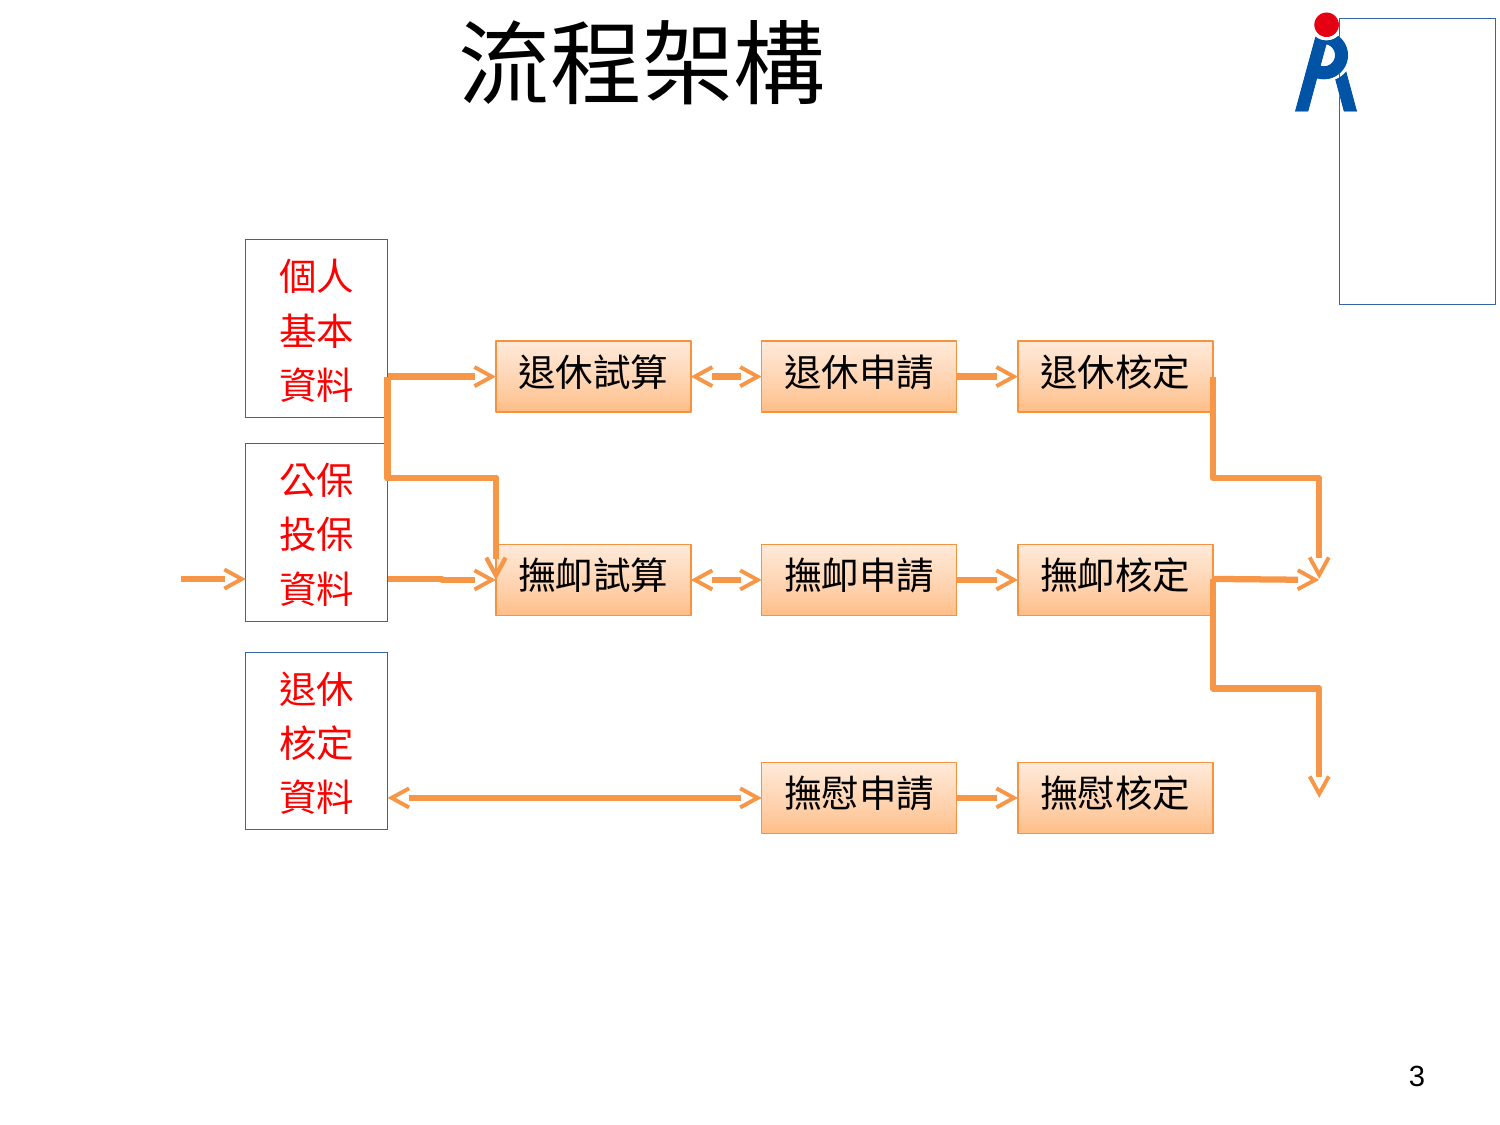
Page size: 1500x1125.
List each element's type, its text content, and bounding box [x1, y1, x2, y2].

text_box 退休申請 [761, 341, 957, 413]
text_box 撫慰核定 [1017, 762, 1213, 834]
text_box 撫卹試算 [495, 544, 691, 616]
slide_number 3 [1074, 1059, 1425, 1110]
text_box 退休試算 [495, 341, 691, 413]
text_box 撫卹核定 [1017, 544, 1213, 616]
text_box 退休核定 [1017, 341, 1213, 413]
text_box 公保投保資料 [245, 443, 388, 594]
text_box 撫卹申請 [761, 544, 957, 616]
picture [1278, 0, 1374, 128]
text_box 個人基本資料 [245, 239, 388, 390]
text_box 撫慰申請 [761, 762, 957, 834]
text_box 退休核定資料 [245, 652, 388, 803]
title 流程架構 [59, 2, 1225, 113]
